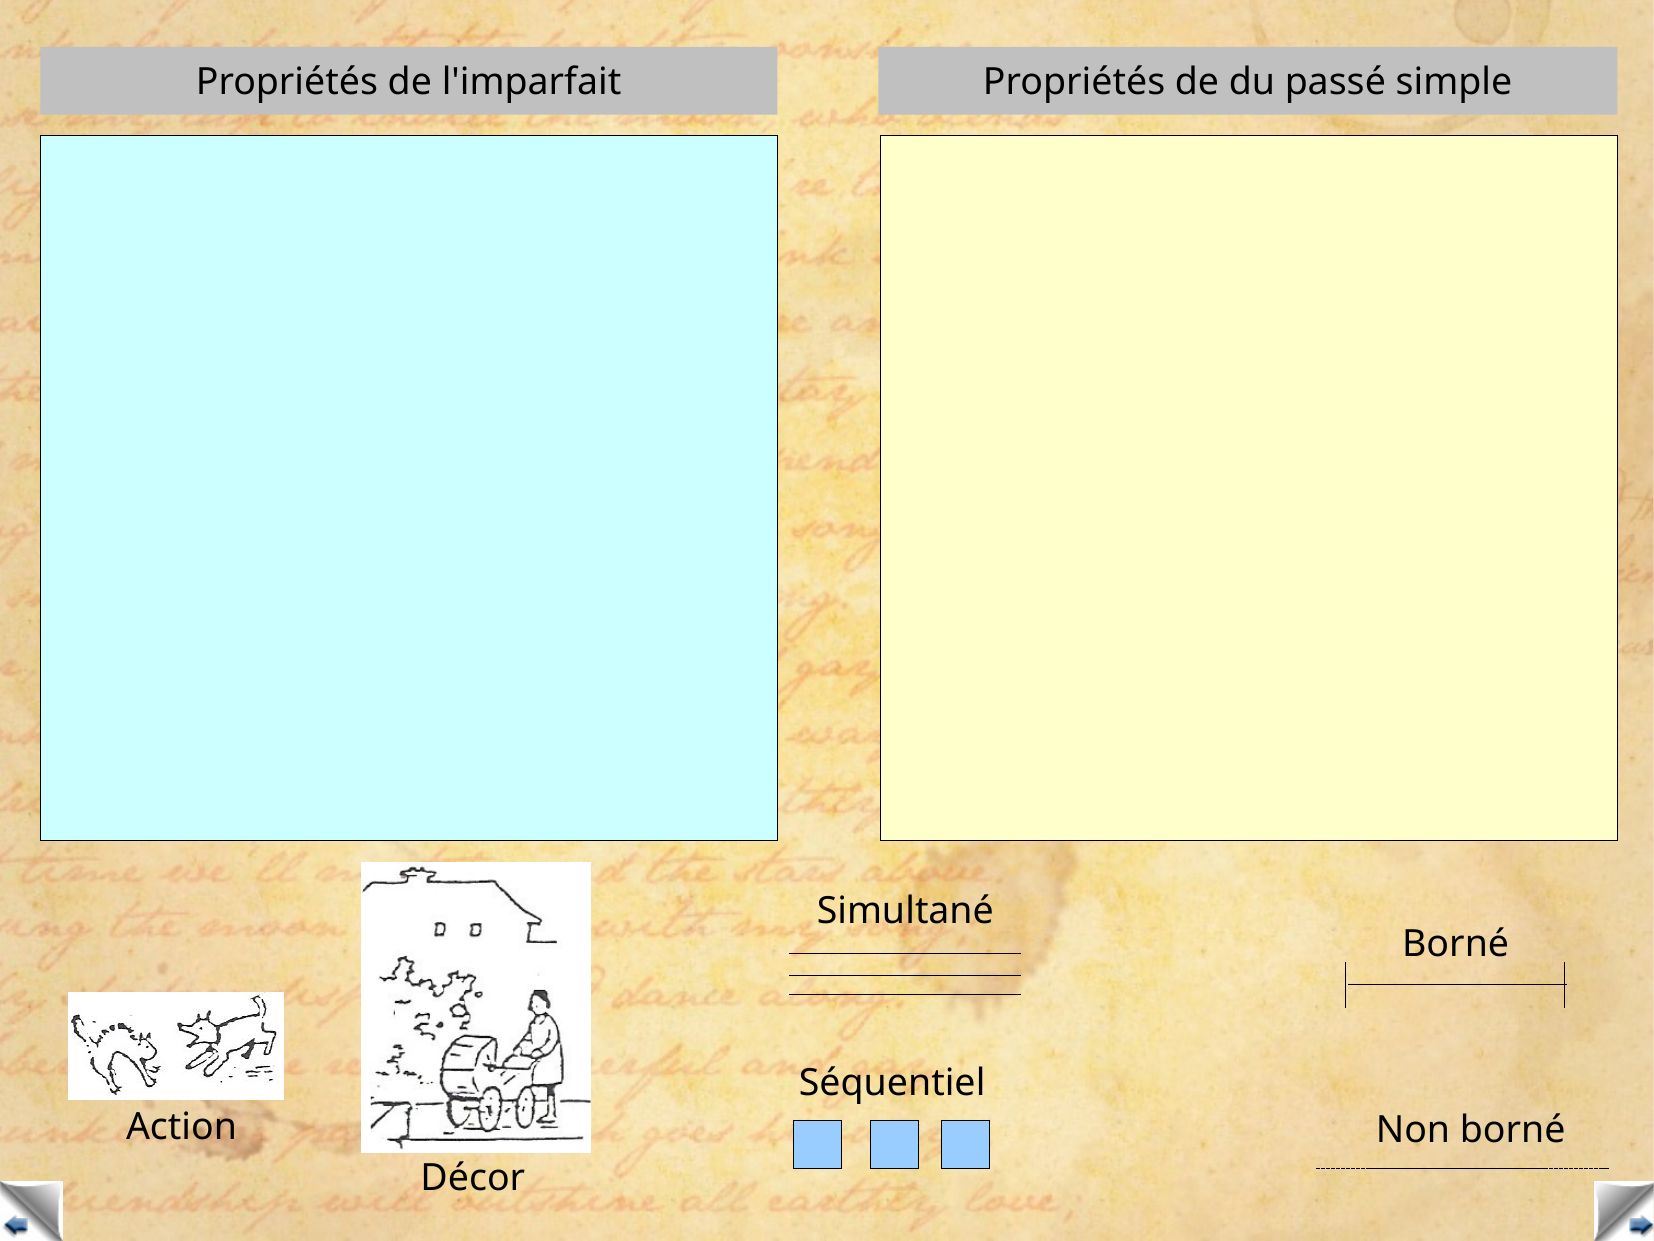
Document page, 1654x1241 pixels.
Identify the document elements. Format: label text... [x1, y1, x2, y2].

text_box [793, 1120, 842, 1169]
text_box Séquentiel [768, 1048, 1017, 1117]
text_box [880, 135, 1618, 841]
text_box Décor [397, 1143, 549, 1211]
picture [0, 0, 1654, 1241]
text_box [40, 135, 778, 841]
text_box Propriétés de l'imparfait [40, 46, 778, 115]
text_box [941, 1120, 990, 1169]
text_box Simultané [787, 876, 1024, 944]
text_box Propriétés de du passé simple [878, 46, 1618, 115]
text_box Borné [1379, 909, 1532, 978]
text_box [870, 1120, 919, 1169]
text_box Non borné [1349, 1095, 1592, 1164]
text_box Action [100, 1091, 264, 1160]
